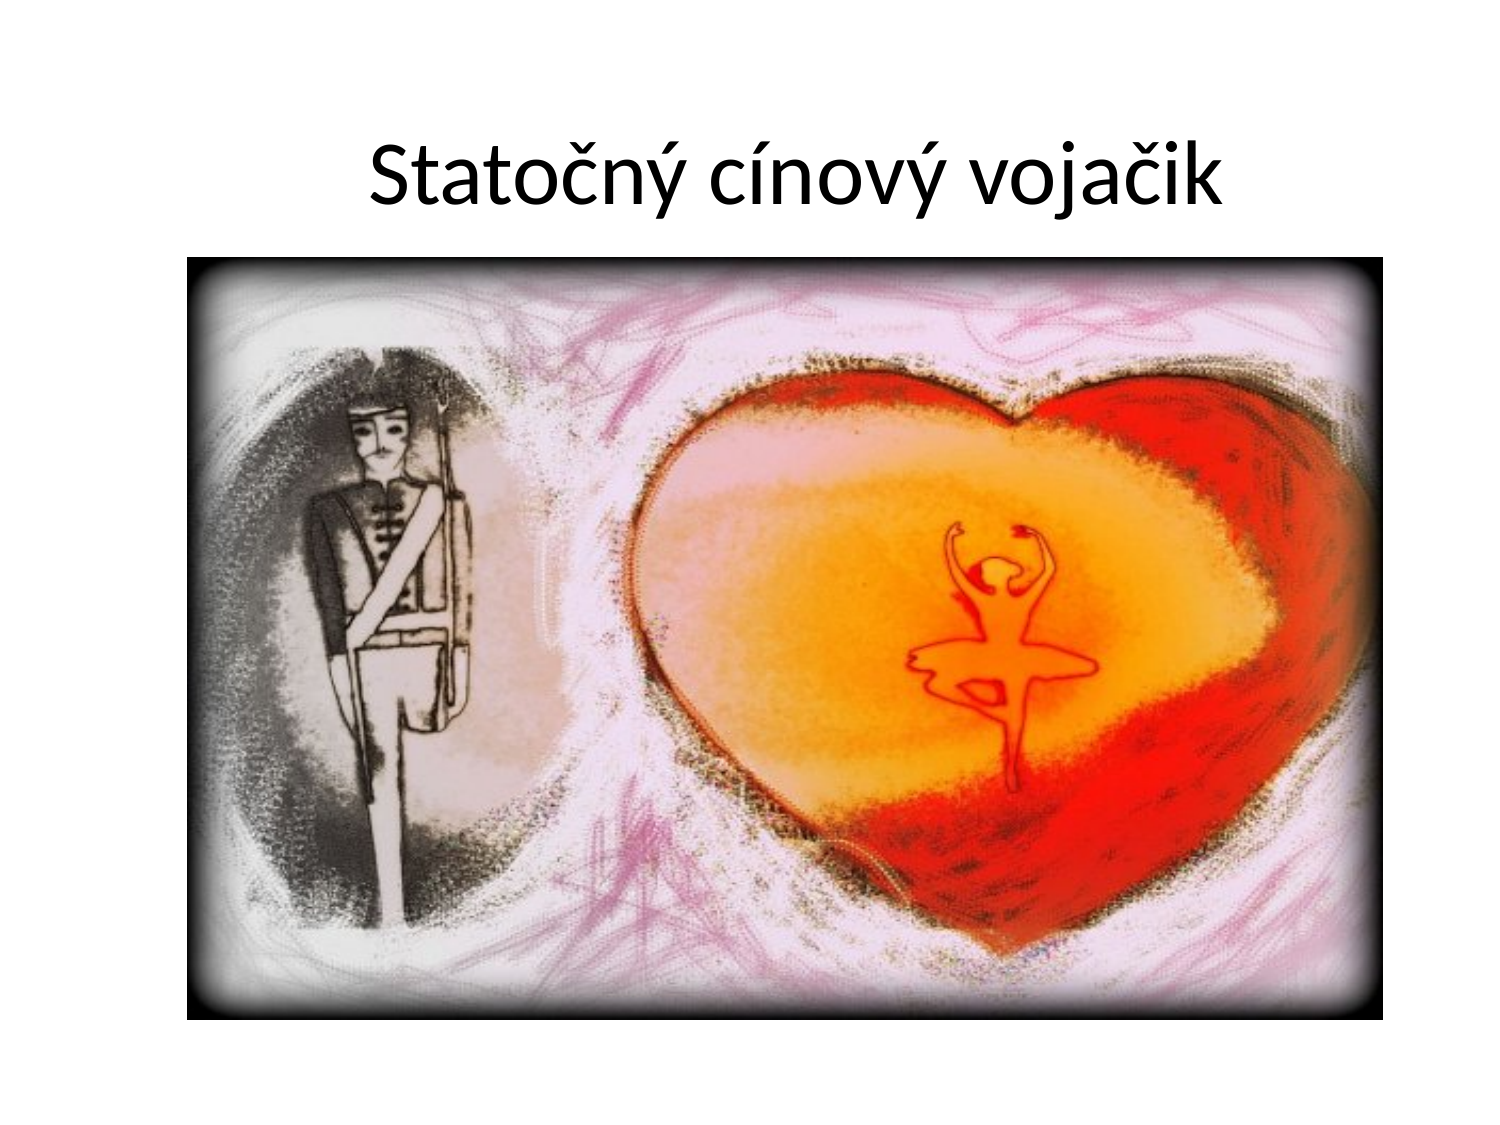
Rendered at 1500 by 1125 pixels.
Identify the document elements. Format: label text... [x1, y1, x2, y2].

text_box Statočný cínový vojačik [175, 105, 1418, 231]
picture [187, 257, 1383, 1020]
